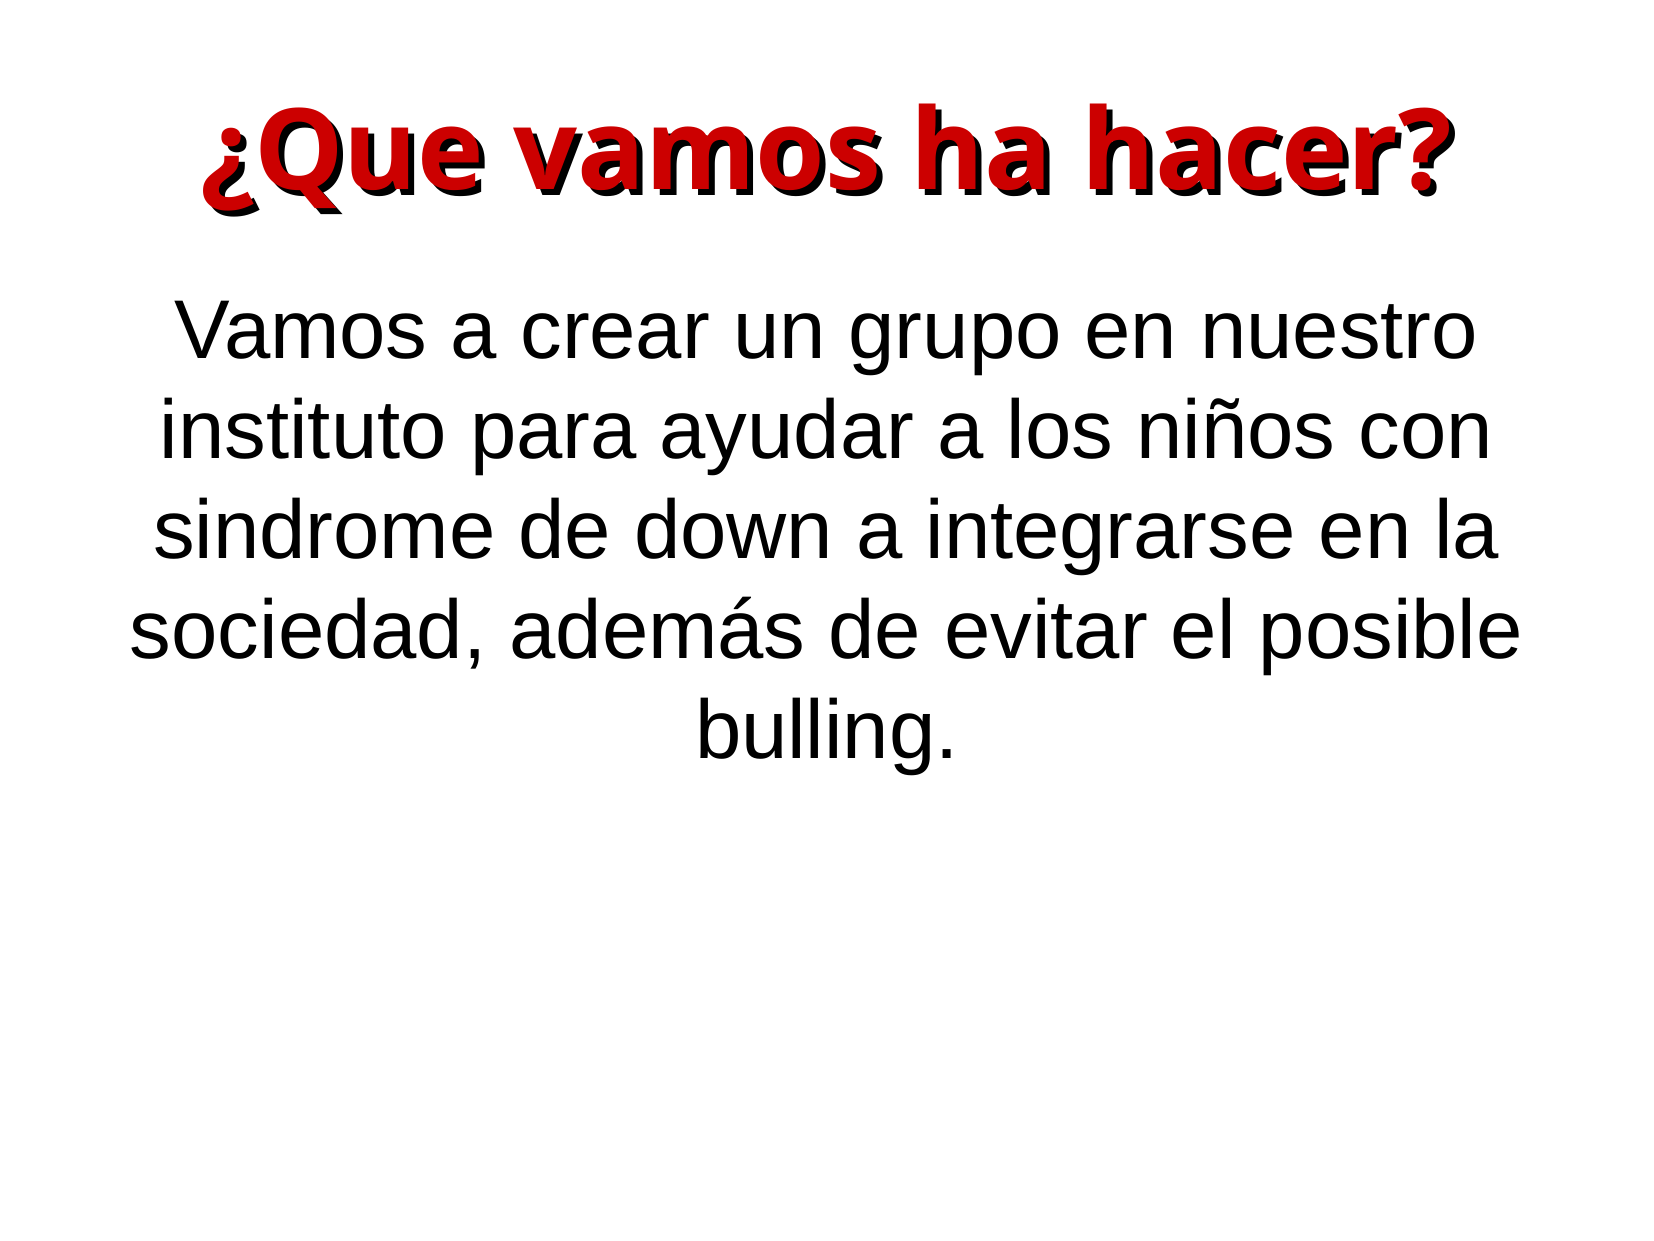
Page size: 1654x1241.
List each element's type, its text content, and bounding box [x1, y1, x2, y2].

title ¿Que vamos ha hacer? [82, 40, 1571, 165]
subtitle Vamos a crear un grupo en nuestro instituto para ayudar a los niños con sindrome de down a integrarse en la sociedad, además de evitar el posible bulling. [82, 165, 1571, 885]
